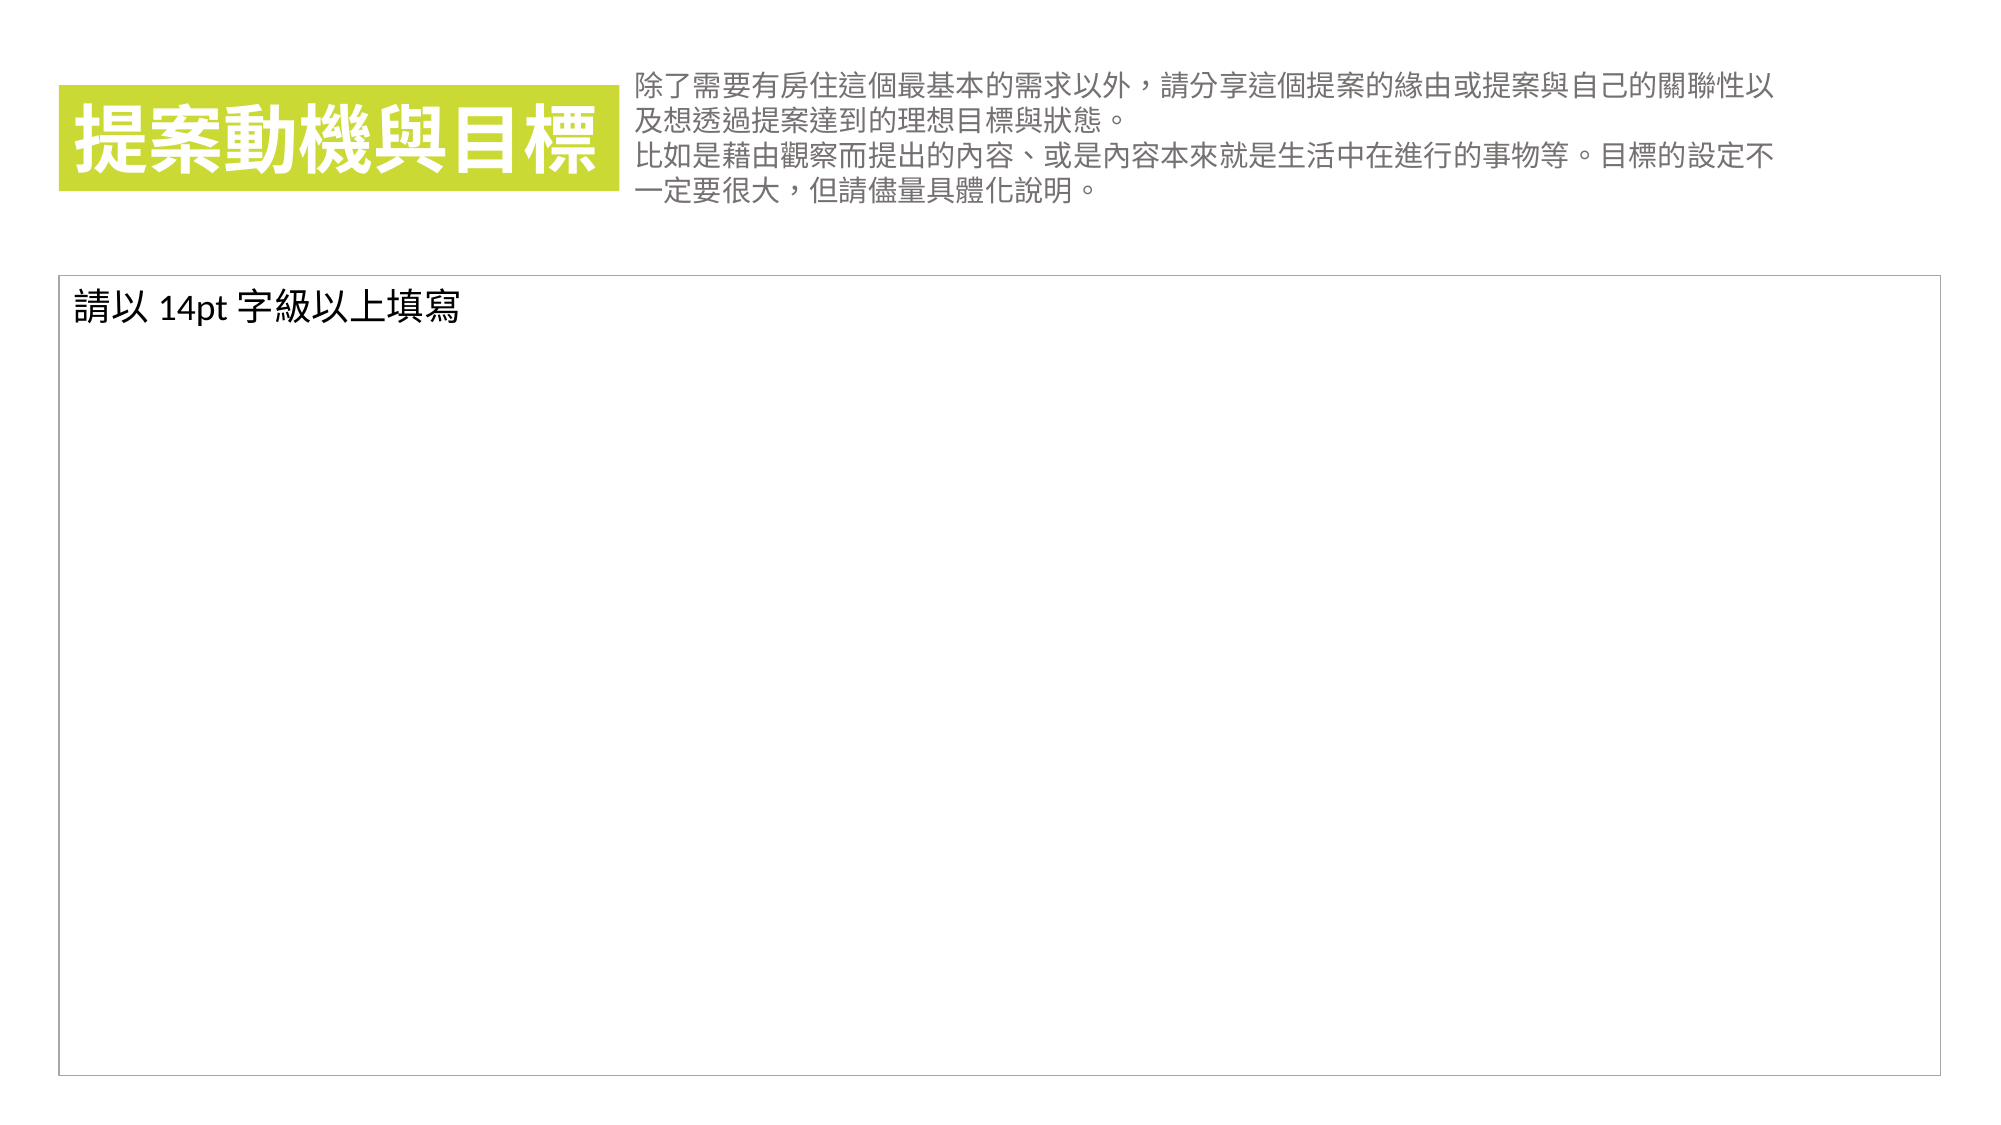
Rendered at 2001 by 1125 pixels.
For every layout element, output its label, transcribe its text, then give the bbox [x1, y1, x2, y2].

text_box 提案動機與目標 [58, 85, 619, 192]
text_box 除了需要有房住這個最基本的需求以外，請分享這個提案的緣由或提案與自己的關聯性以及想透過提案達到的理想目標與狀態。 比如是藉由觀察而提出的內容、或是內容本來就是生活中在進行的事物等。目標的設定不一定要很大，但請儘量具體化說明。 [619, 59, 1801, 217]
text_box 請以14pt字級以上填寫 [58, 275, 1941, 1076]
